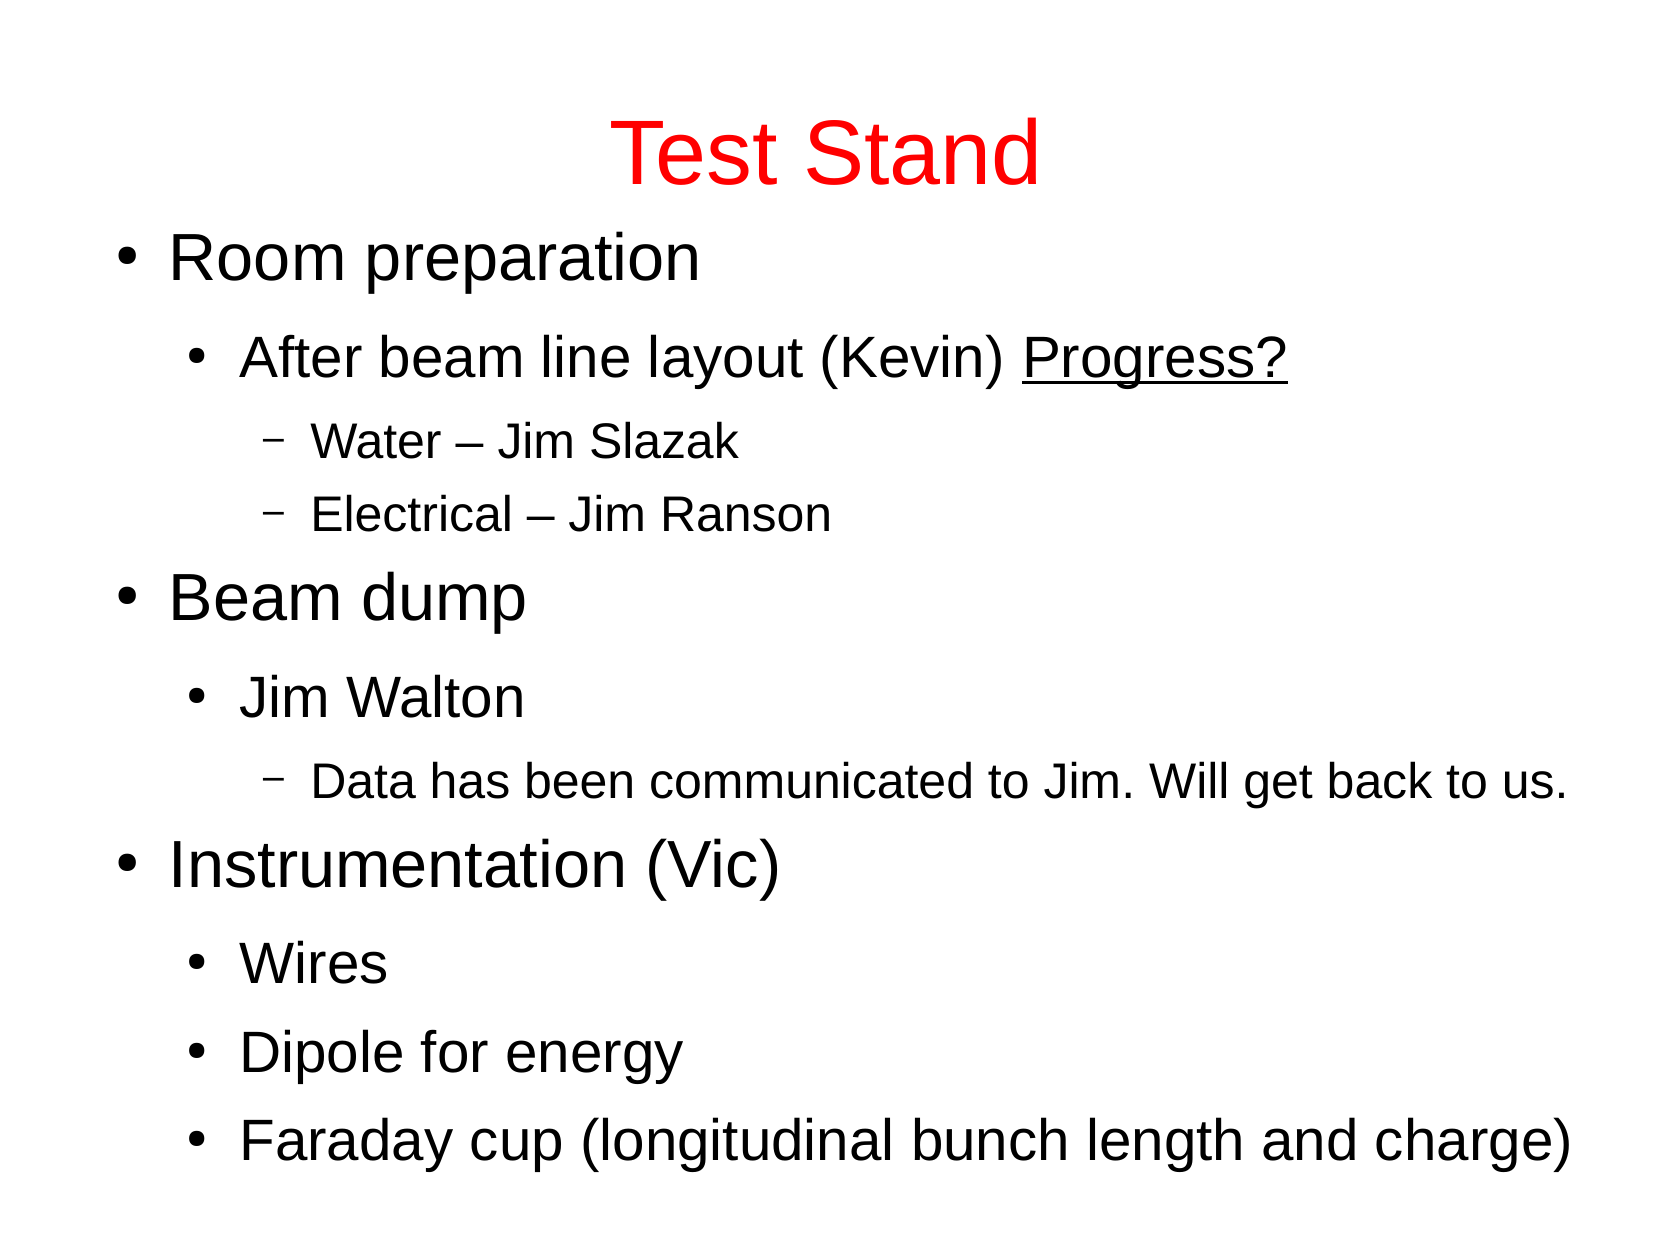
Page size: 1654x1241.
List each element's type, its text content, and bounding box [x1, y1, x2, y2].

title Test Stand [82, 56, 1571, 250]
list Room preparation After beam line layout (Kevin) Progress? Water – Jim Slazak Electrical – Jim Ranson Beam dump Jim Walton Data has been communicated to Jim. Will get back to us. Instrumentation (Vic) Wires Dipole for energy Faraday cup (longitudinal bunch length and charge) [97, 220, 1586, 1241]
